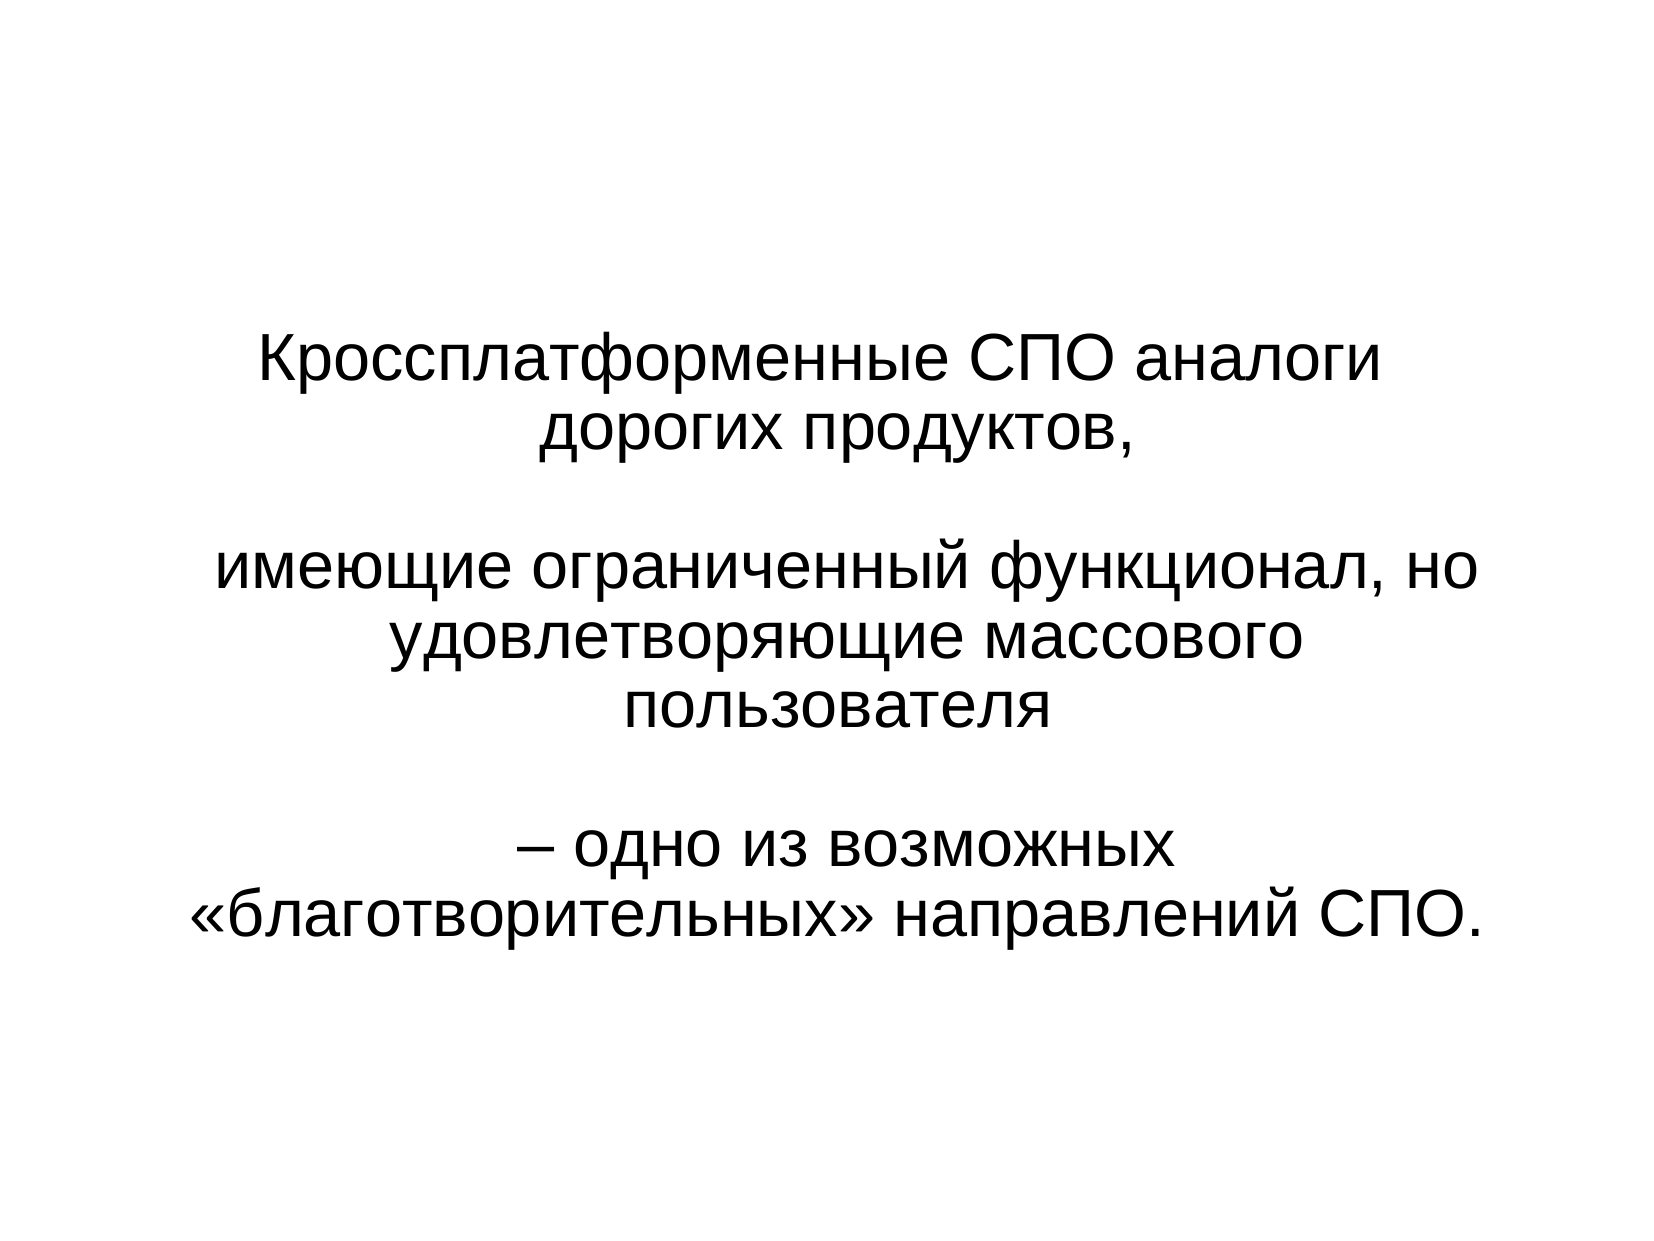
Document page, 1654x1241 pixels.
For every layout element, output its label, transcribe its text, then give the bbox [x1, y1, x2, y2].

text_box Кроссплатформенные СПО аналоги дорогих продуктов, имеющие ограниченный функционал, но удовлетворяющие массового пользователя – одно из возможных «благотворительных» направлений СПО. [118, 324, 1506, 956]
